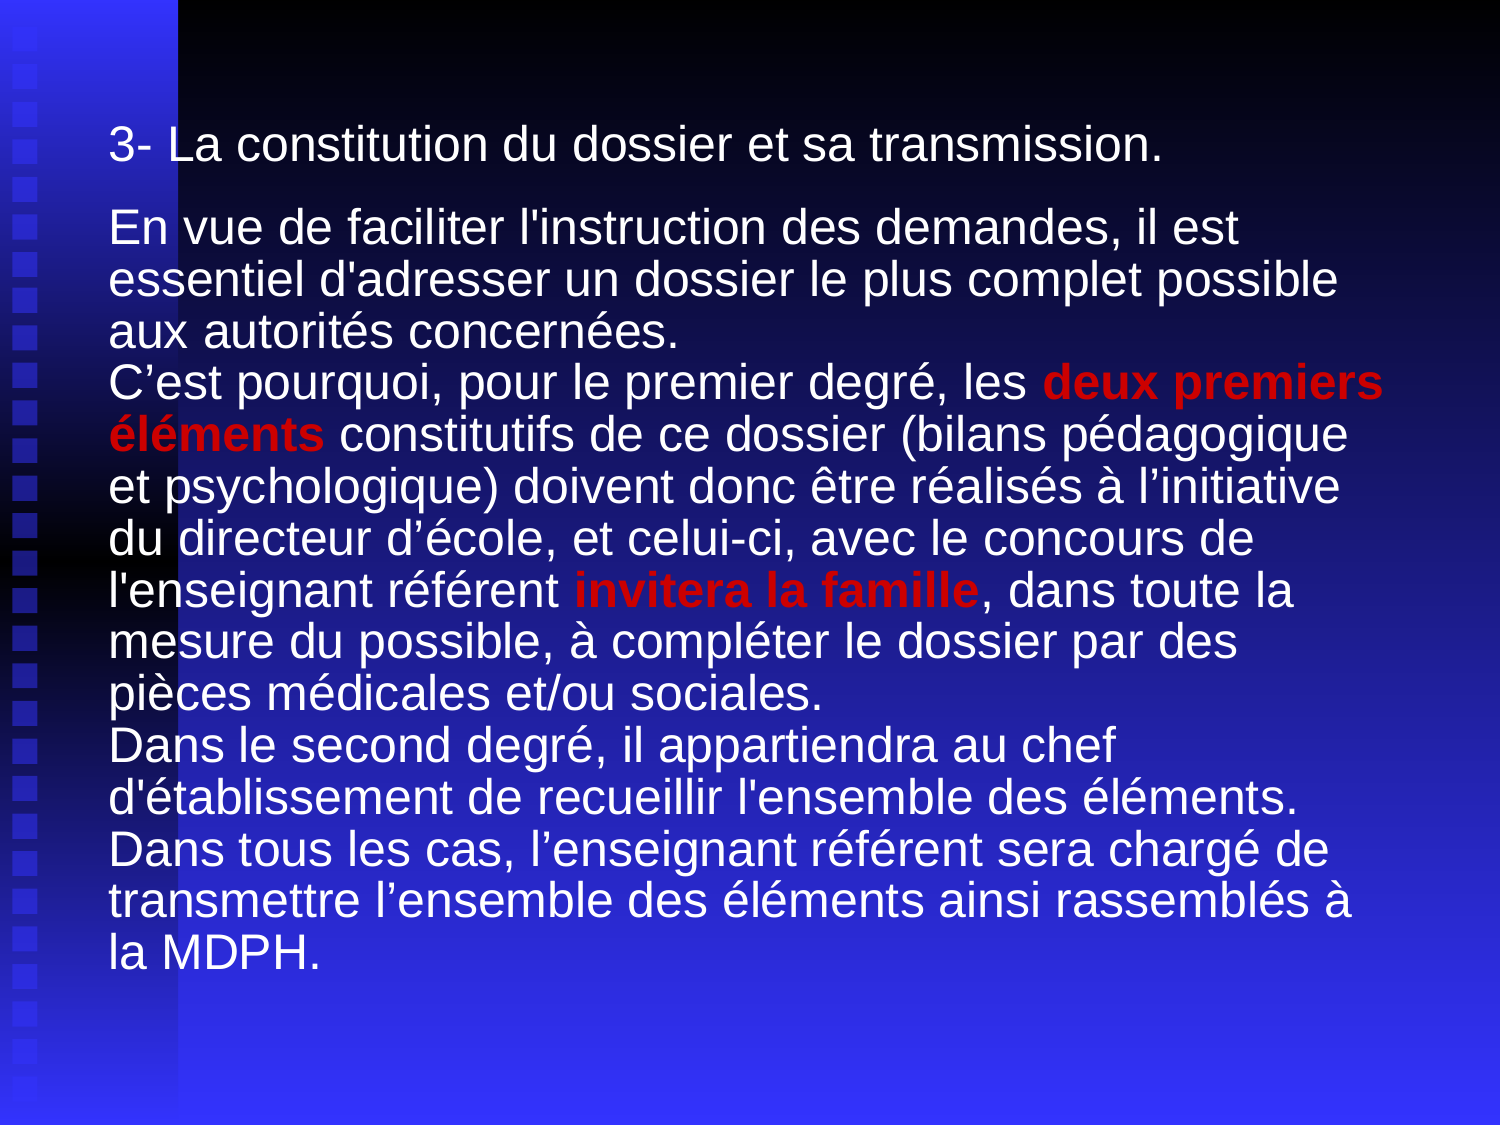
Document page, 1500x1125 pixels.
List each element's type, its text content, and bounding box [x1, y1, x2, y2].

text_box 3- La constitution du dossier et sa transmission. En vue de faciliter l'instruction des demandes, il est essentiel d'adresser un dossier le plus complet possible aux autorités concernées. C’est pourquoi, pour le premier degré, les deux premiers éléments constitutifs de ce dossier (bilans pédagogique et psychologique) doivent donc être réalisés à l’initiative du directeur d’école, et celui-ci, avec le concours de l'enseignant référent invitera la famille, dans toute la mesure du possible, à compléter le dossier par des pièces médicales et/ou sociales. Dans le second degré, il appartiendra au chef d'établissement de recueillir l'ensemble des éléments. Dans tous les cas, l’enseignant référent sera chargé de transmettre l’ensemble des éléments ainsi rassemblés à la MDPH. [93, 112, 1407, 988]
